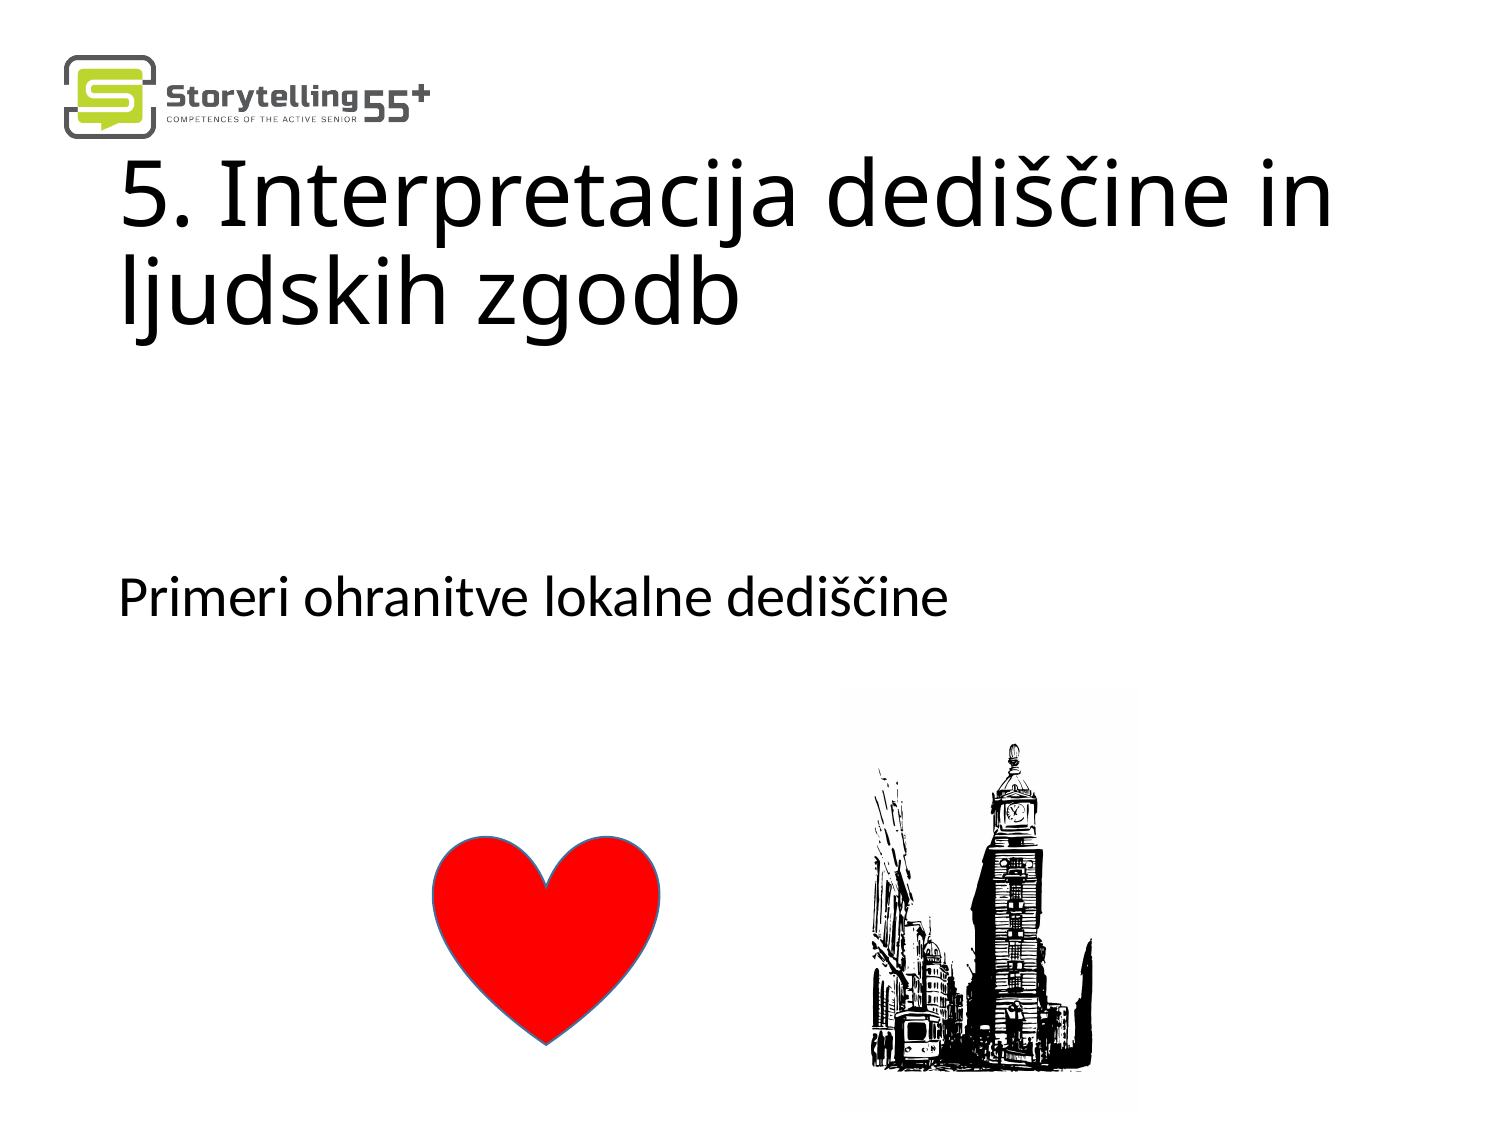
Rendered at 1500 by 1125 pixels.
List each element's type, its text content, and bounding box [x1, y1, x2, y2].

text_box [432, 836, 660, 1045]
picture [839, 689, 1139, 1114]
list Primeri ohranitve lokalne dediščine [103, 384, 1397, 1014]
picture [64, 55, 430, 139]
title 5. Interpretacija dediščine in ljudskih zgodb [103, 138, 1397, 353]
